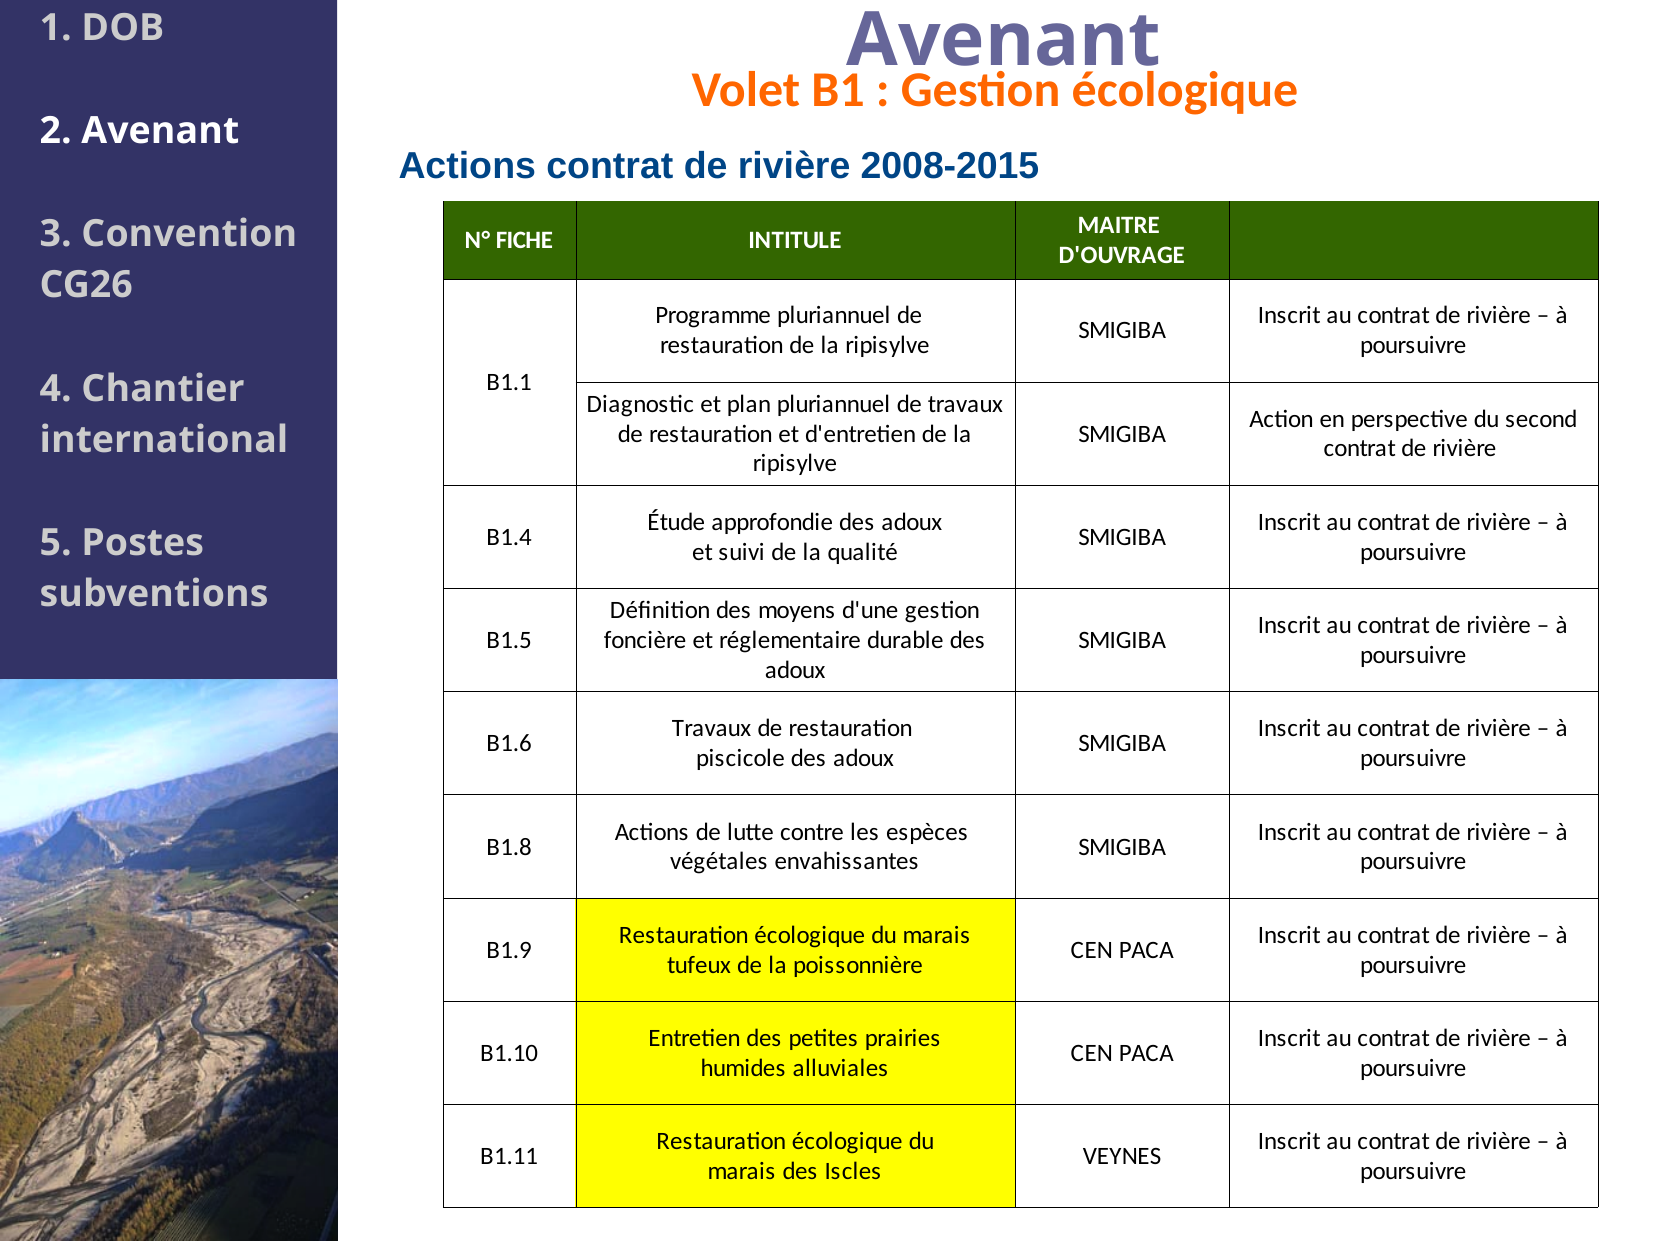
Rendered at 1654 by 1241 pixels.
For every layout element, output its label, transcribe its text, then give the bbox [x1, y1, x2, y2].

picture [0, 679, 338, 1241]
text_box Volet B1 : Gestion écologique [360, 61, 1630, 178]
text_box Actions contrat de rivière 2008-2015 [383, 137, 1182, 237]
picture [442, 201, 1600, 1211]
text_box 1. DOB 2. Avenant 3. Convention CG26 4. Chantier international 5. Postes subventions 6. Natura [0, 0, 338, 679]
text_box Avenant [324, 0, 1654, 236]
